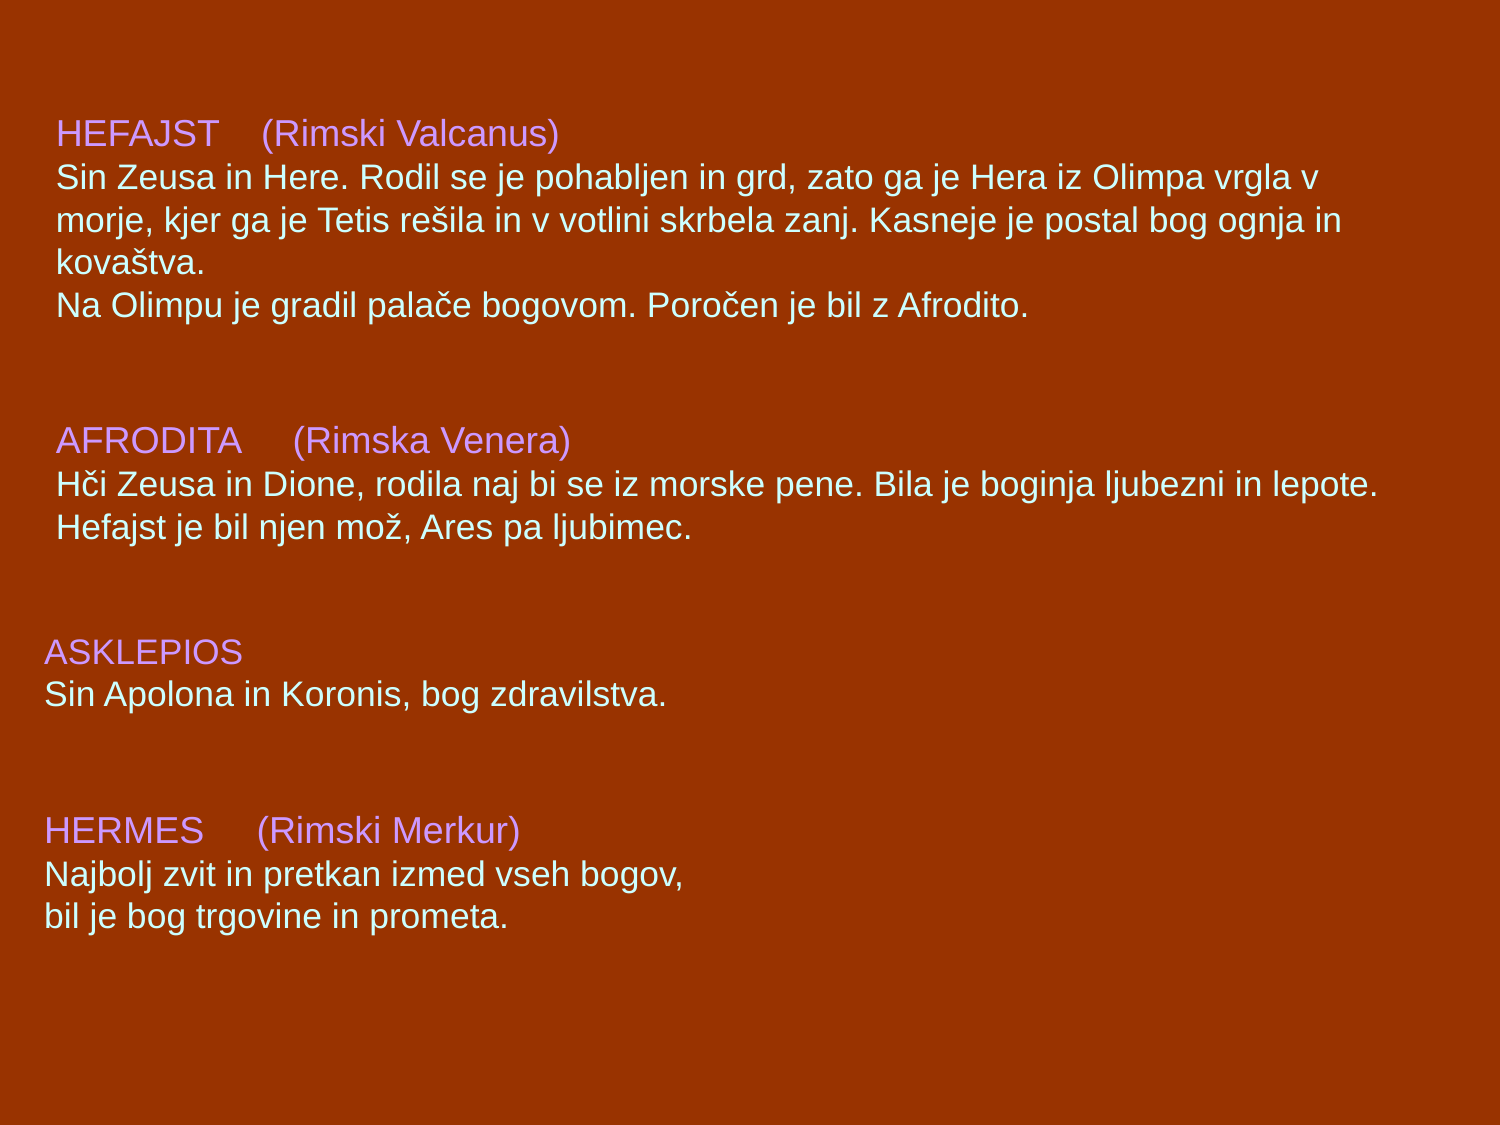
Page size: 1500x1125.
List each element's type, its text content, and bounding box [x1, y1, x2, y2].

text_box HEFAJST (Rimski Valcanus) Sin Zeusa in Here. Rodil se je pohabljen in grd, zato ga je Hera iz Olimpa vrgla v morje, kjer ga je Tetis rešila in v votlini skrbela zanj. Kasneje je postal bog ognja in kovaštva. Na Olimpu je gradil palače bogovom. Poročen je bil z Afrodito. [41, 101, 1400, 332]
text_box AFRODITA (Rimska Venera) Hči Zeusa in Dione, rodila naj bi se iz morske pene. Bila je boginja ljubezni in lepote. Hefajst je bil njen mož, Ares pa ljubimec. [41, 408, 1436, 554]
text_box ASKLEPIOS Sin Apolona in Koronis, bog zdravilstva. [29, 621, 1376, 722]
text_box HERMES (Rimski Merkur) Najbolj zvit in pretkan izmed vseh bogov, bil je bog trgovine in prometa. [29, 798, 1341, 944]
